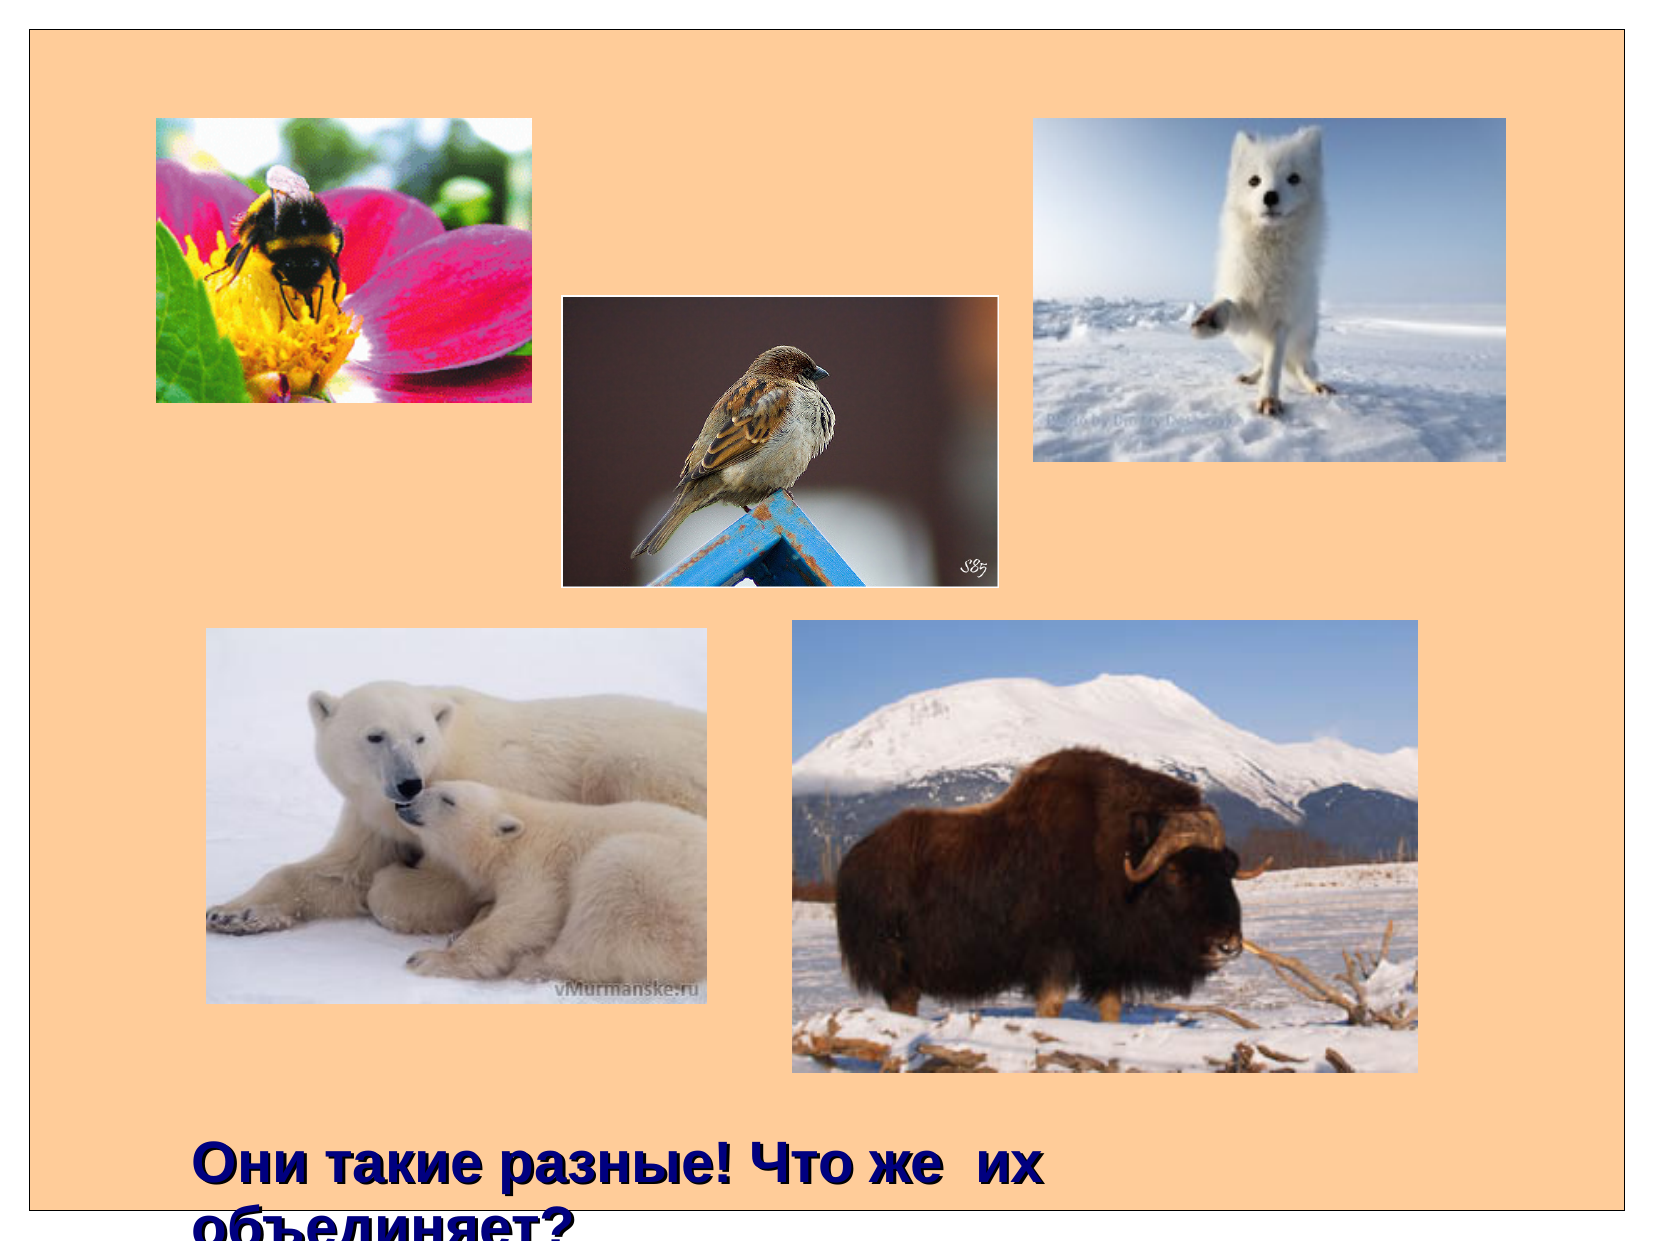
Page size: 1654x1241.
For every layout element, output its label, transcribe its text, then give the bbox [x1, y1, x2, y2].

picture [1033, 118, 1506, 462]
text_box Они такие разные! Что же их объединяет? [177, 1122, 1457, 1204]
text_box [30, 30, 1624, 1211]
picture [206, 628, 707, 1004]
picture [792, 620, 1418, 1073]
picture [156, 118, 532, 403]
picture [561, 295, 999, 588]
